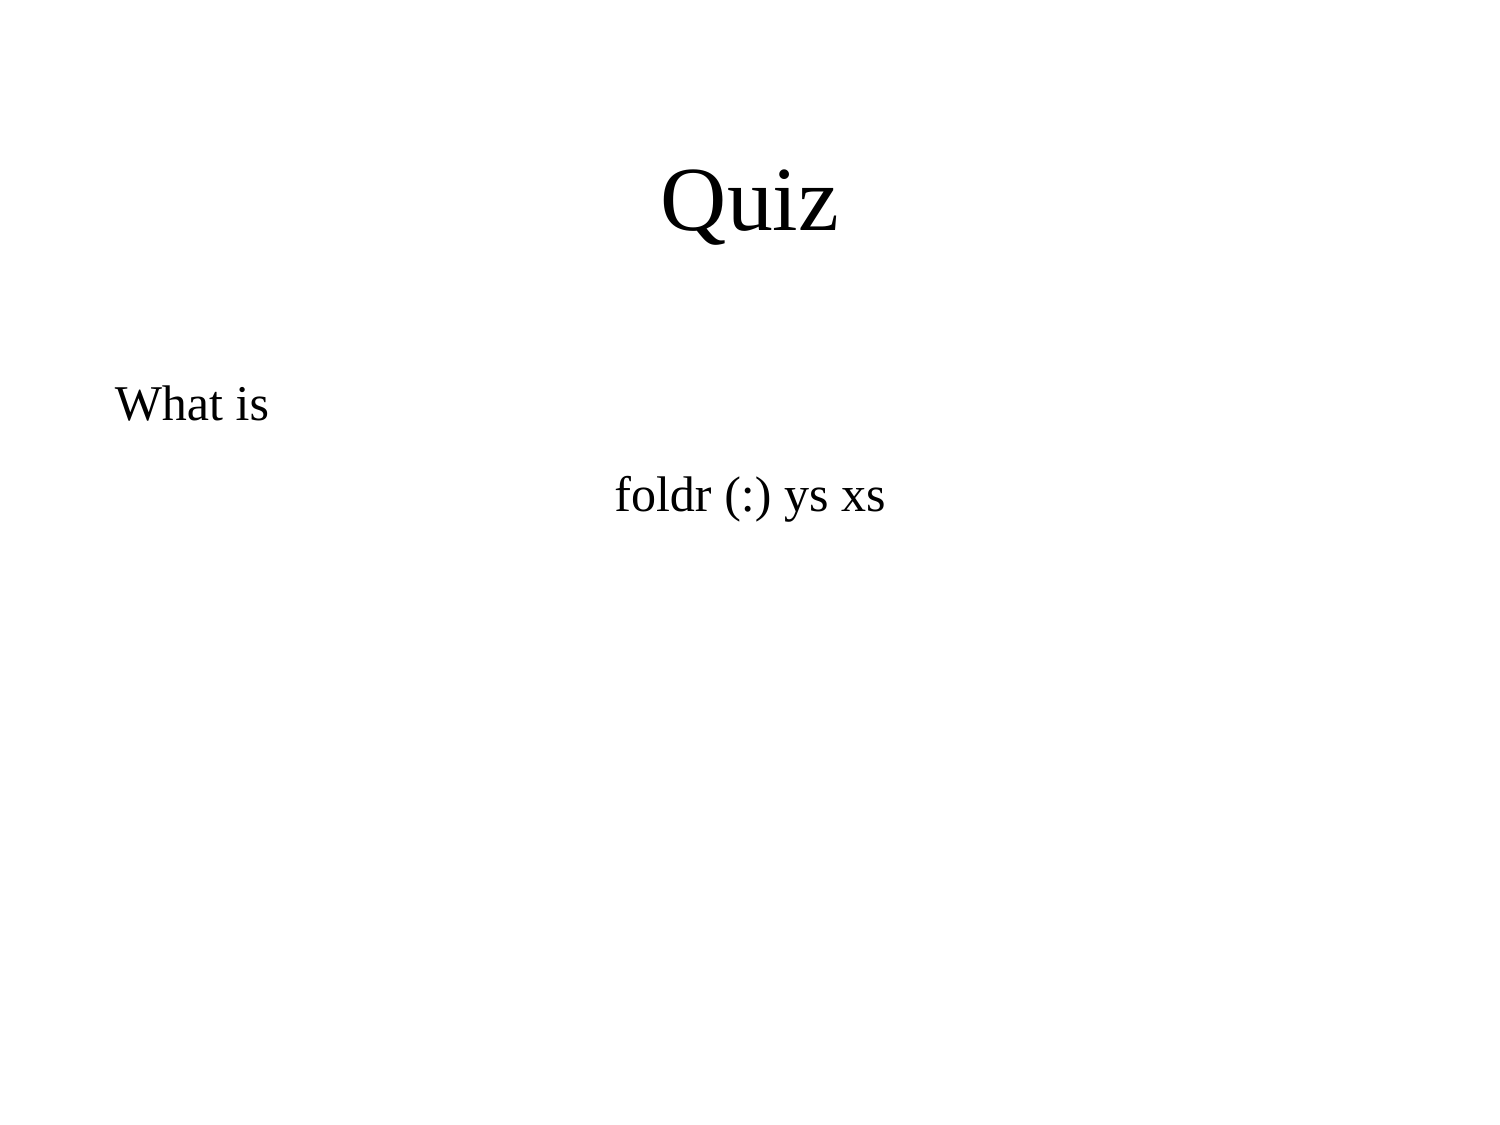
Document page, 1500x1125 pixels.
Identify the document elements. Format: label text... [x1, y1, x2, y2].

title Quiz [112, 99, 1388, 288]
text_box What is foldr (:) ys xs [99, 362, 1401, 530]
